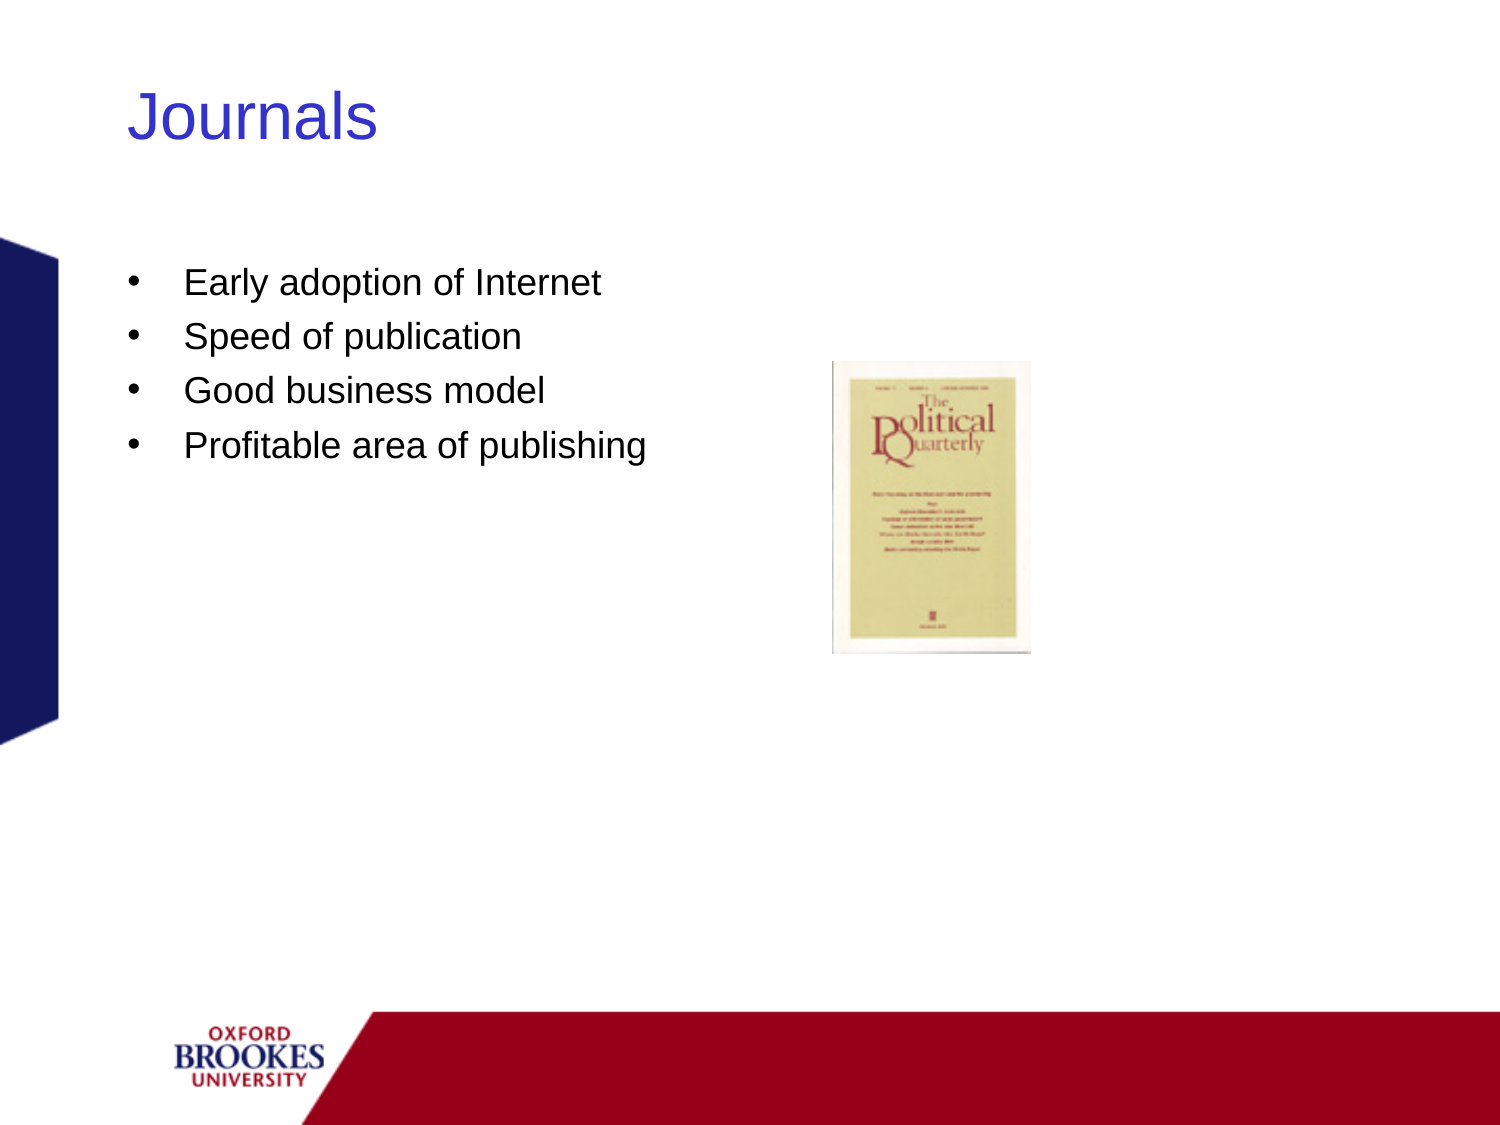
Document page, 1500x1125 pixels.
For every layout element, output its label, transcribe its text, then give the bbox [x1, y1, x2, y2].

title Journals [112, 56, 1388, 170]
list Early adoption of Internet Speed of publication Good business model Profitable area of publishing [112, 249, 1388, 1001]
picture [0, 0, 1500, 1125]
